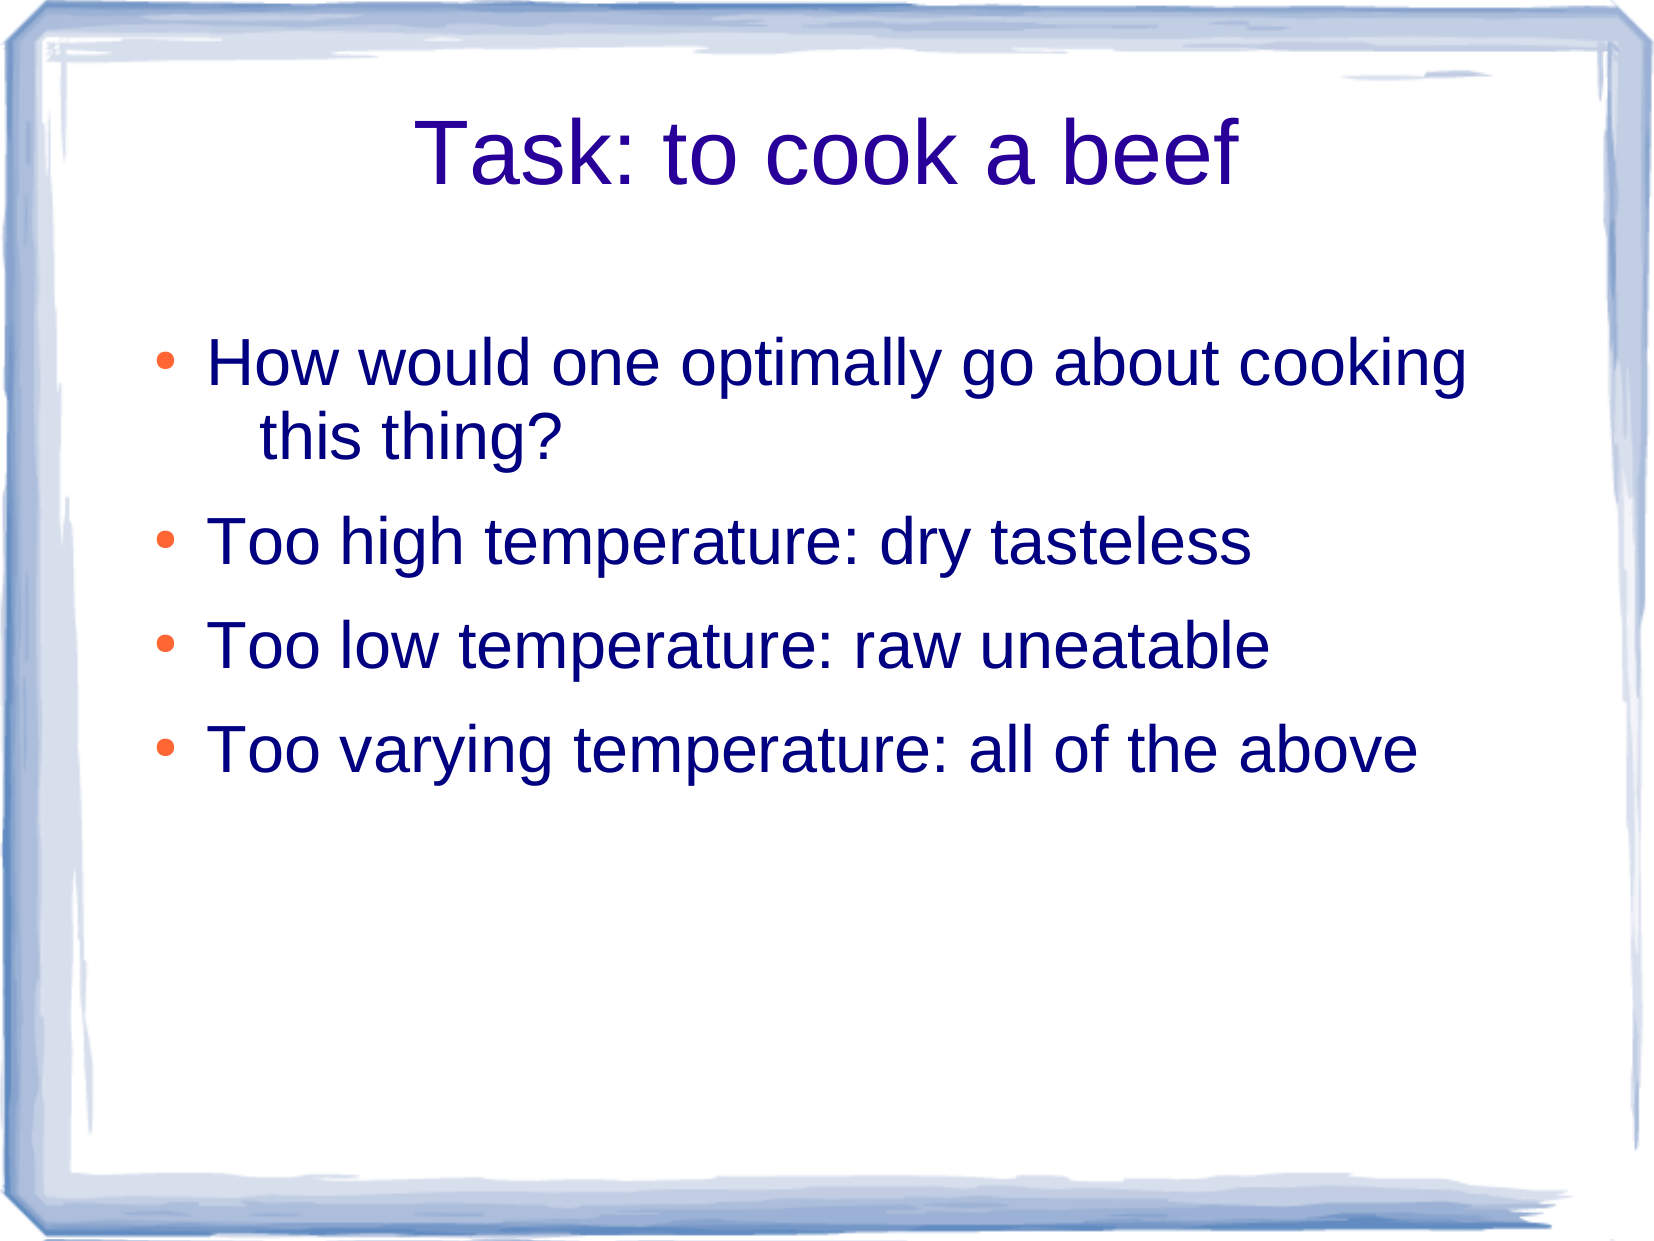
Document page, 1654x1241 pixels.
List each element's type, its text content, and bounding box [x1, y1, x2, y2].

title Task: to cook a beef [82, 56, 1571, 250]
list How would one optimally go about cooking this thing? Too high temperature: dry tasteless Too low temperature: raw uneatable Too varying temperature: all of the above [118, 324, 1571, 990]
picture [0, 0, 1654, 1241]
